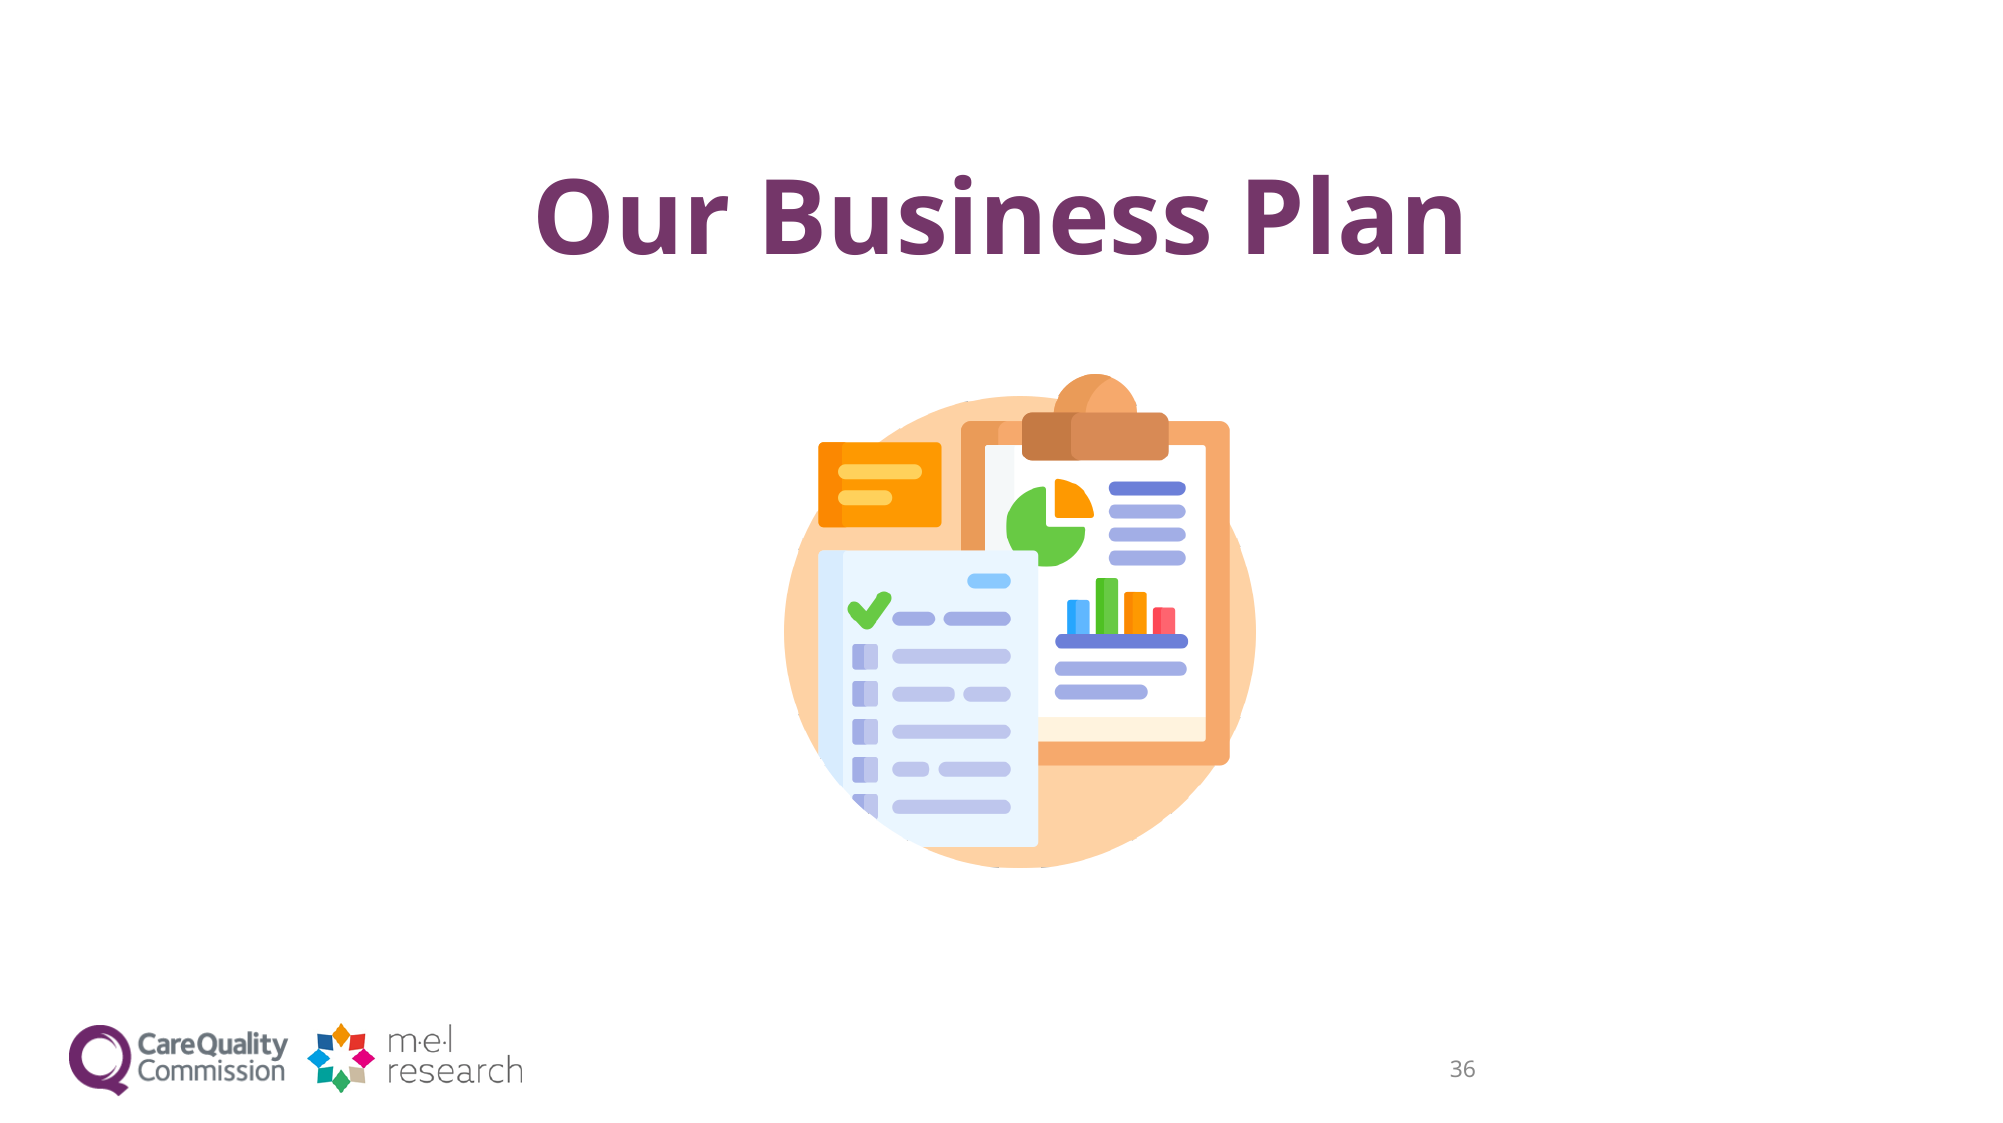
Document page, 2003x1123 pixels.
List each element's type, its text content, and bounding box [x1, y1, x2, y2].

picture [67, 1023, 291, 1099]
picture [307, 1023, 522, 1093]
title Our Business Plan [131, 78, 1871, 327]
picture [773, 375, 1266, 868]
text_box 36 [1434, 1039, 1902, 1100]
